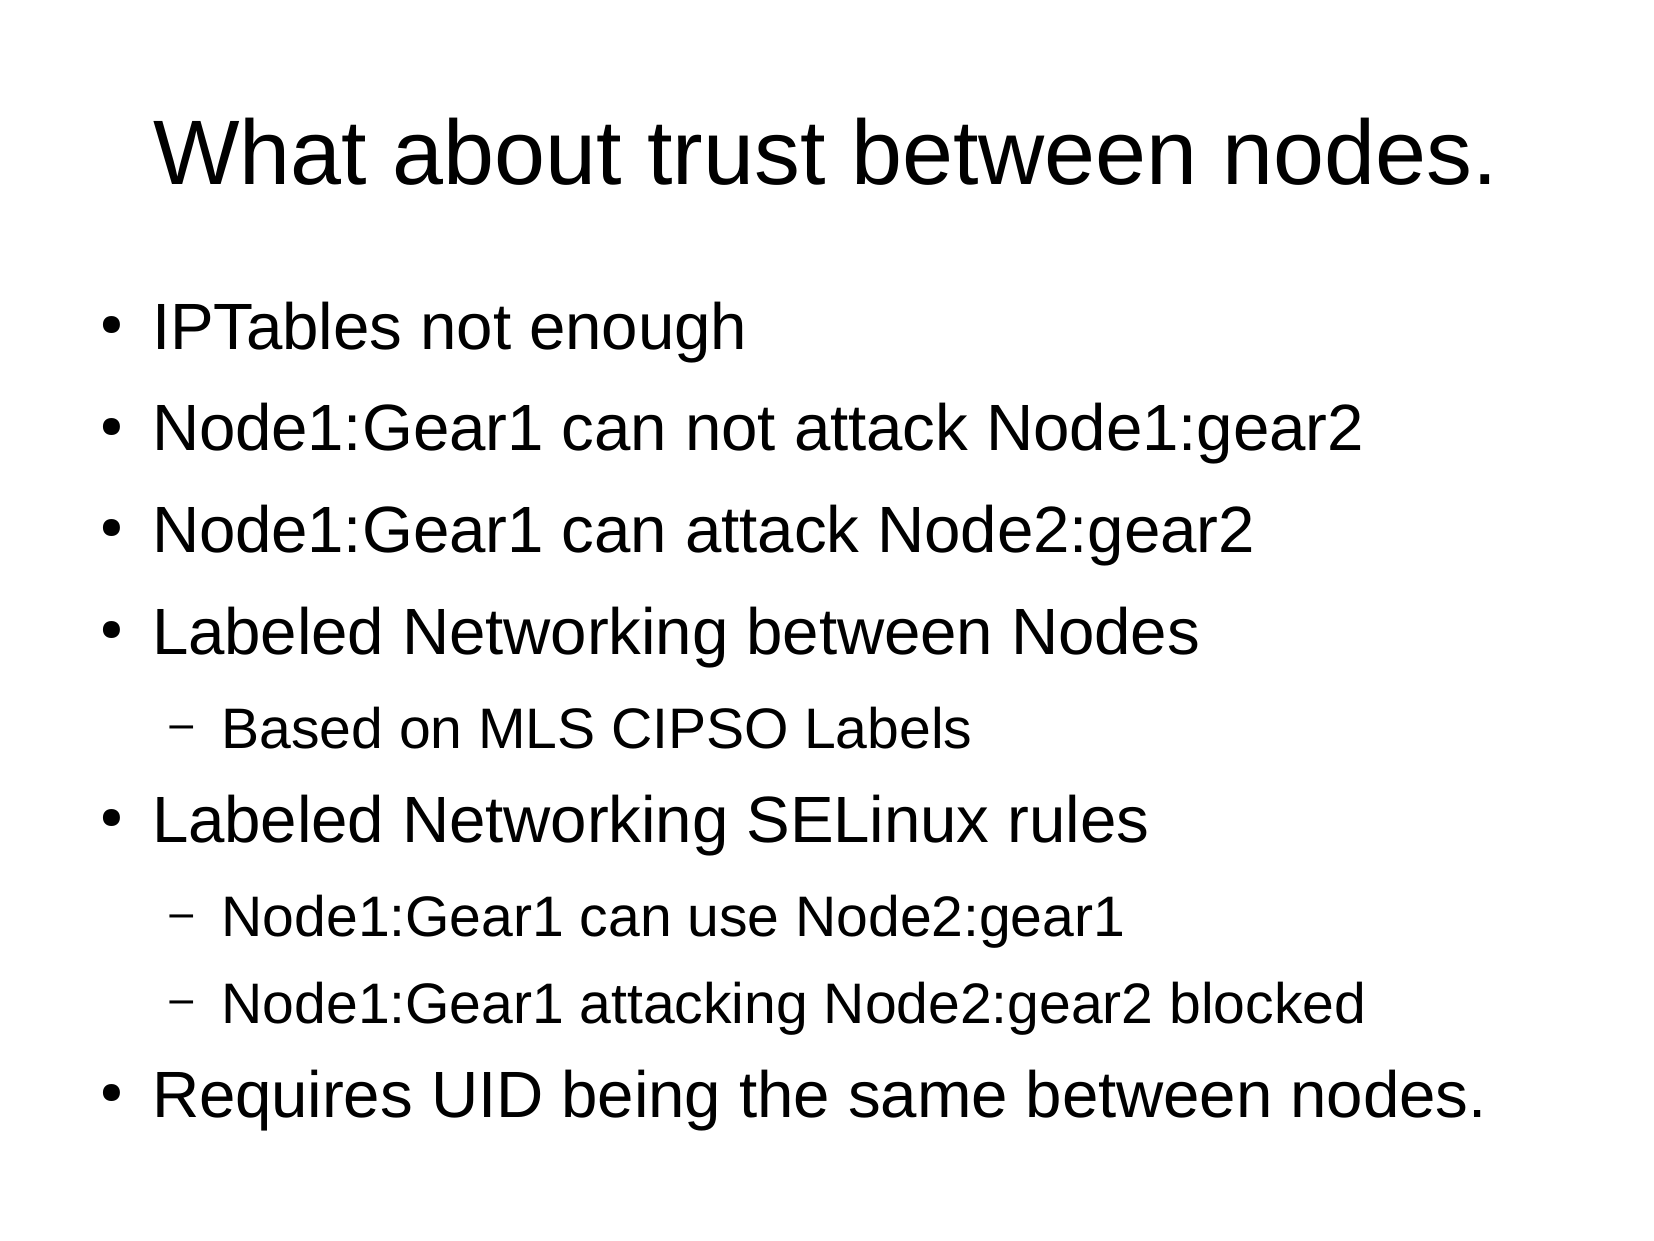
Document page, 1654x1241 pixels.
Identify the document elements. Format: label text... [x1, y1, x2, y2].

title What about trust between nodes. [82, 49, 1571, 257]
list IPTables not enough Node1:Gear1 can not attack Node1:gear2 Node1:Gear1 can attack Node2:gear2 Labeled Networking between Nodes Based on MLS CIPSO Labels Labeled Networking SELinux rules Node1:Gear1 can use Node2:gear1 Node1:Gear1 attacking Node2:gear2 blocked Requires UID being the same between nodes. [82, 290, 1571, 1141]
